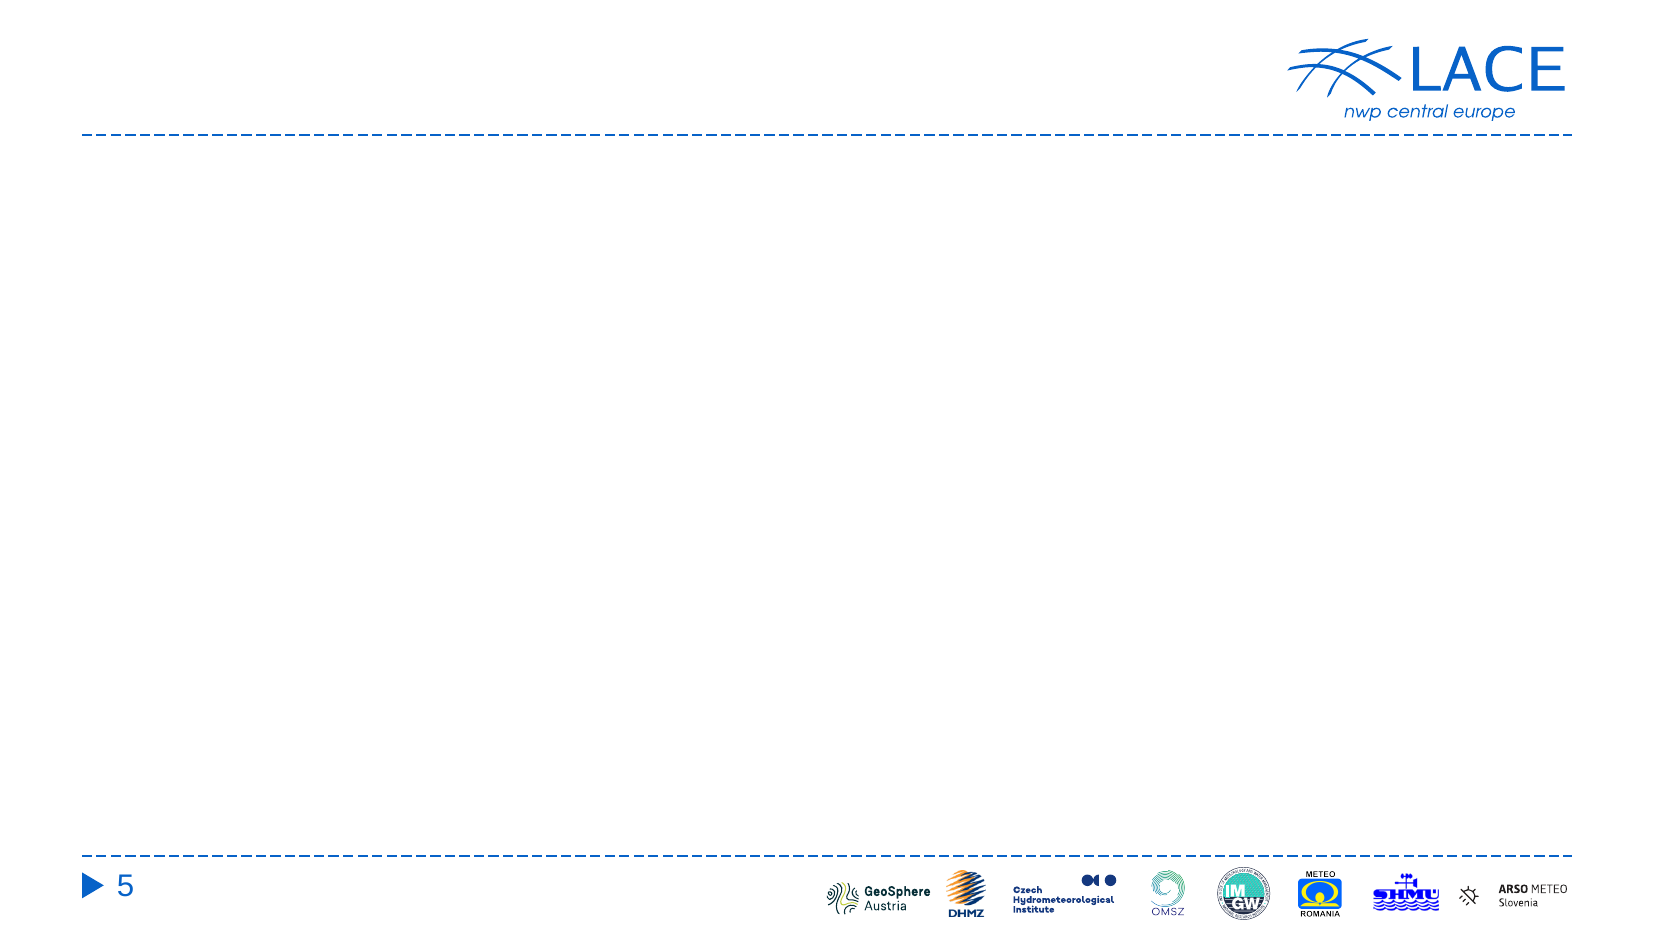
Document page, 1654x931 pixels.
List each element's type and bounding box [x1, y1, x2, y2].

picture [1373, 873, 1439, 911]
picture [946, 870, 986, 917]
picture [1296, 870, 1344, 918]
picture [1151, 870, 1185, 918]
